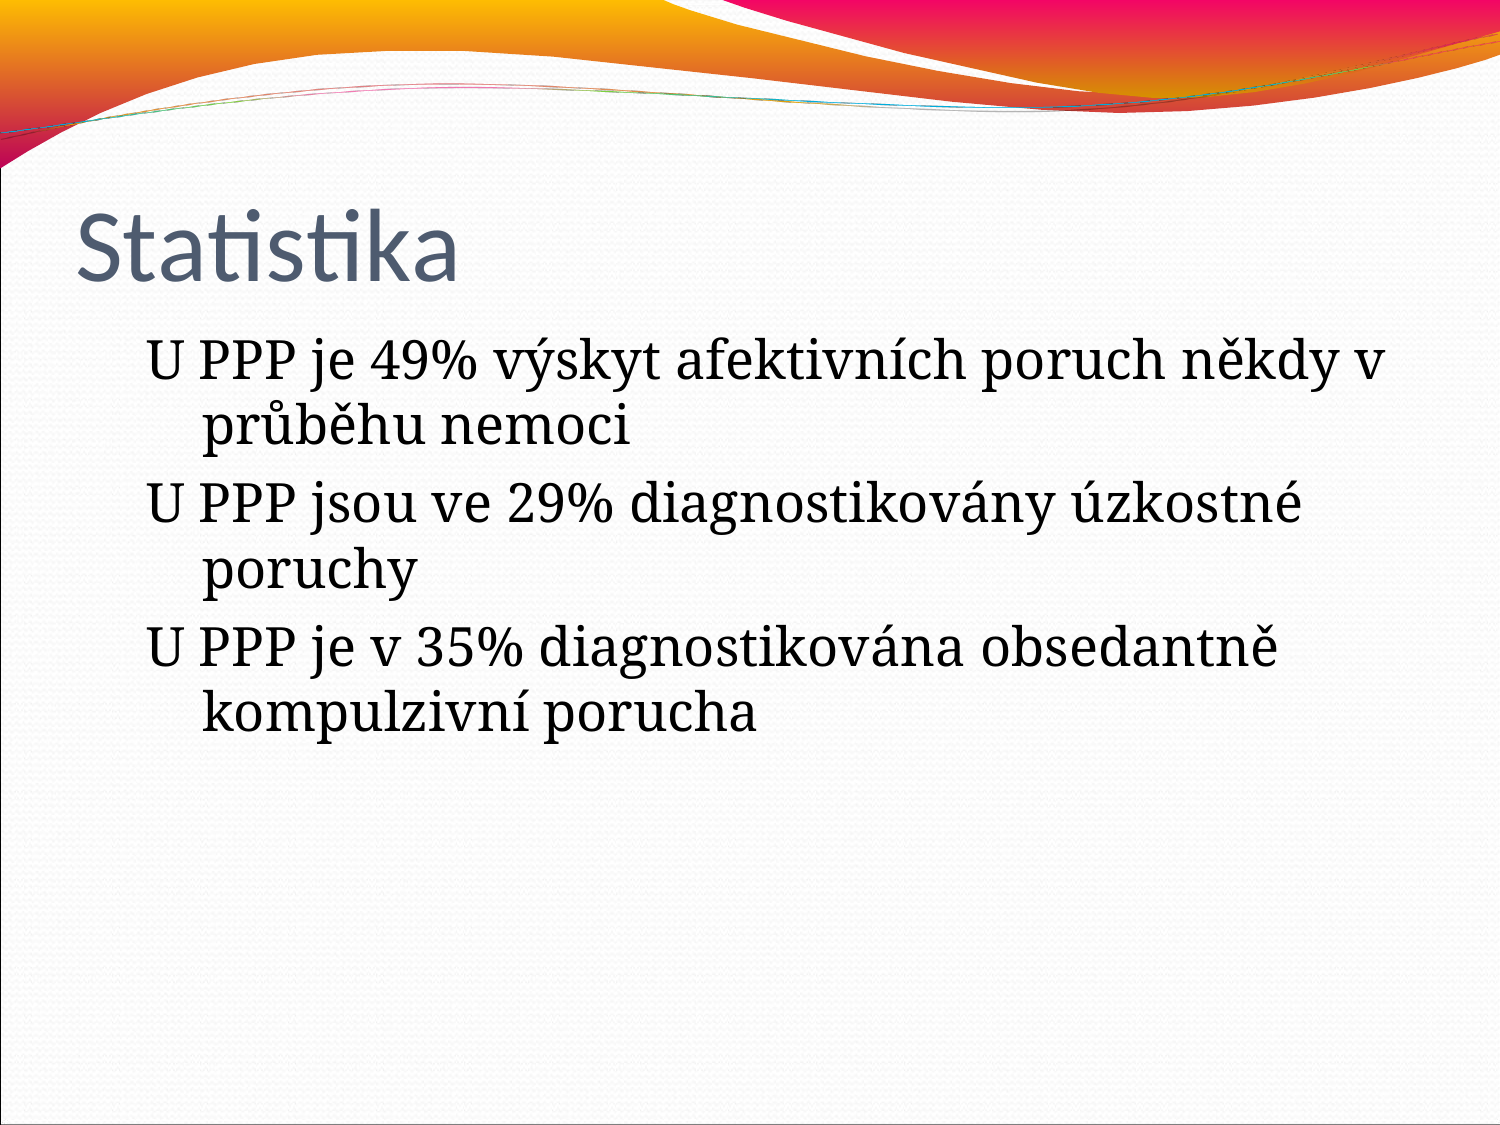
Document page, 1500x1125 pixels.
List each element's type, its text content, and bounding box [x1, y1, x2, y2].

title Statistika [75, 44, 1425, 303]
list U PPP je 49% výskyt afektivních poruch někdy v průběhu nemoci U PPP jsou ve 29% diagnostikovány úzkostné poruchy U PPP je v 35% diagnostikována obsedantně kompulzivní porucha [75, 317, 1425, 970]
